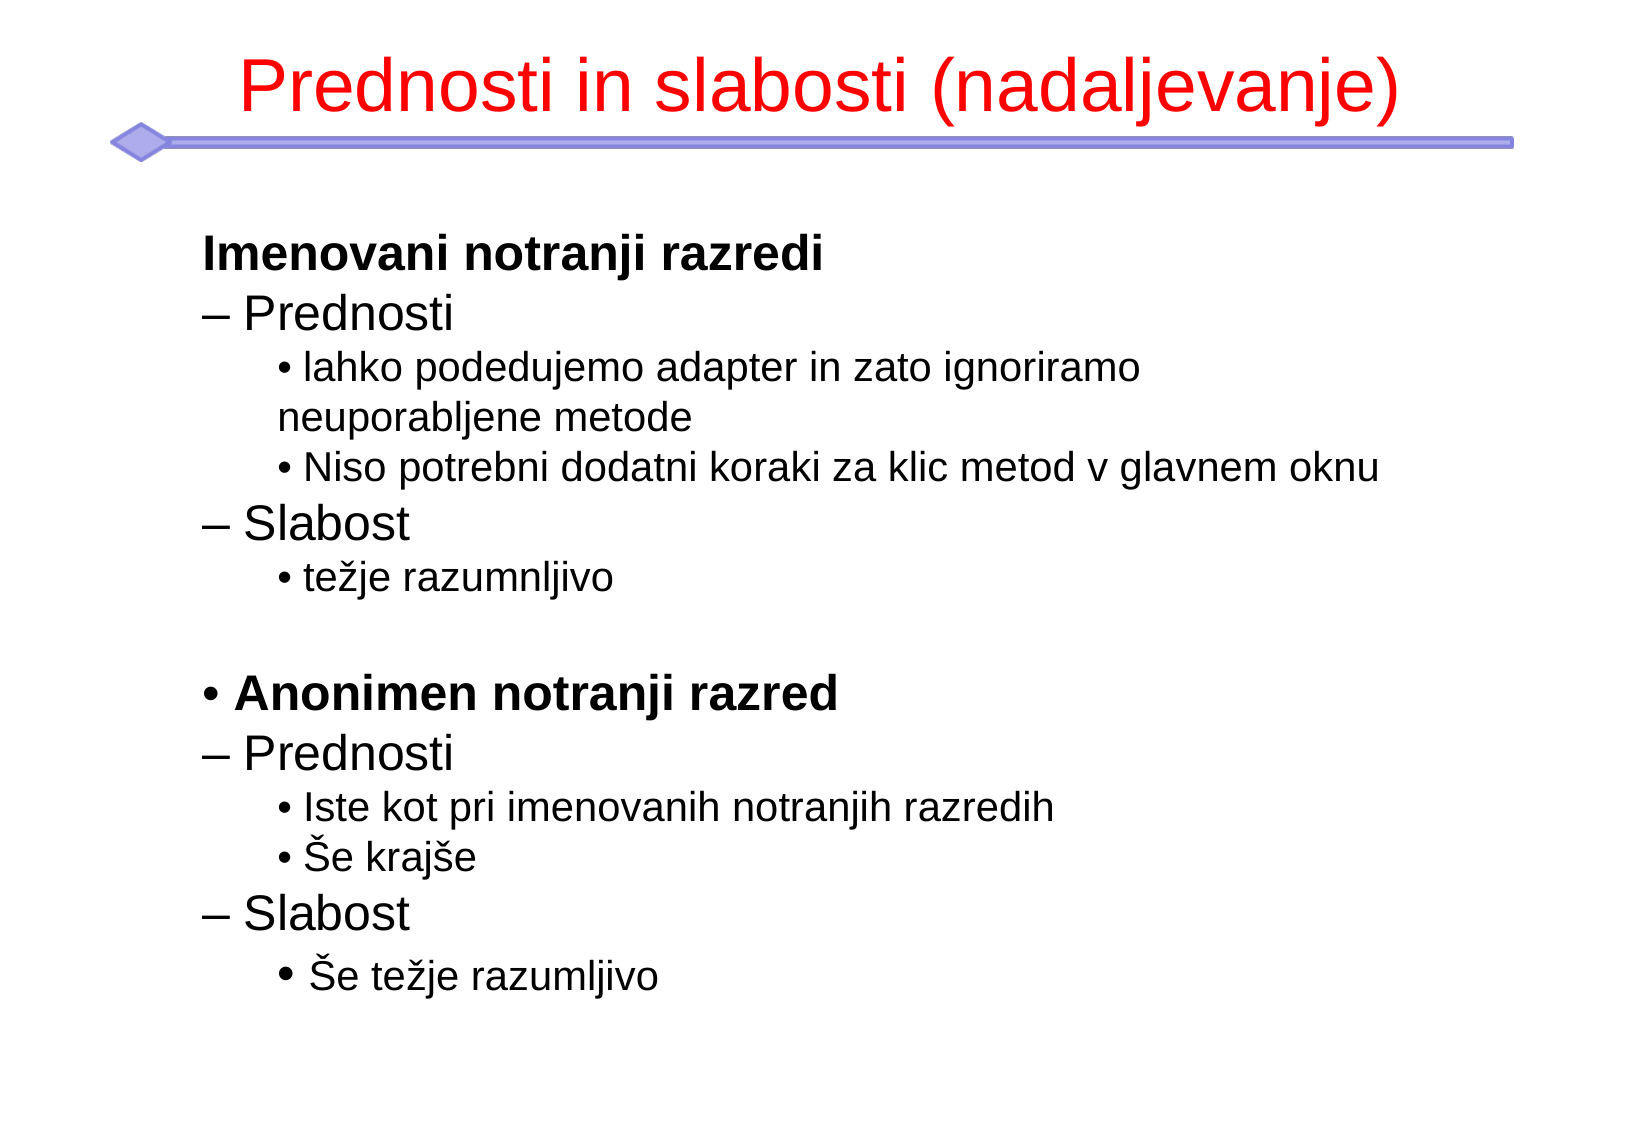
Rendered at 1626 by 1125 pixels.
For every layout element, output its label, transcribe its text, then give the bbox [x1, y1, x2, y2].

picture [109, 121, 1515, 163]
title Prednosti in slabosti (nadaljevanje) [125, 24, 1516, 138]
text_box Imenovani notranji razredi – Prednosti • lahko podedujemo adapter in zato ignoriramo neuporabljene metode • Niso potrebni dodatni koraki za klic metod v glavnem oknu – Slabost • težje razumnljivo • Anonimen notranji razred – Prednosti • Iste kot pri imenovanih notranjih razredih • Še krajše – Slabost • Še težje razumljivo [187, 212, 1413, 1008]
